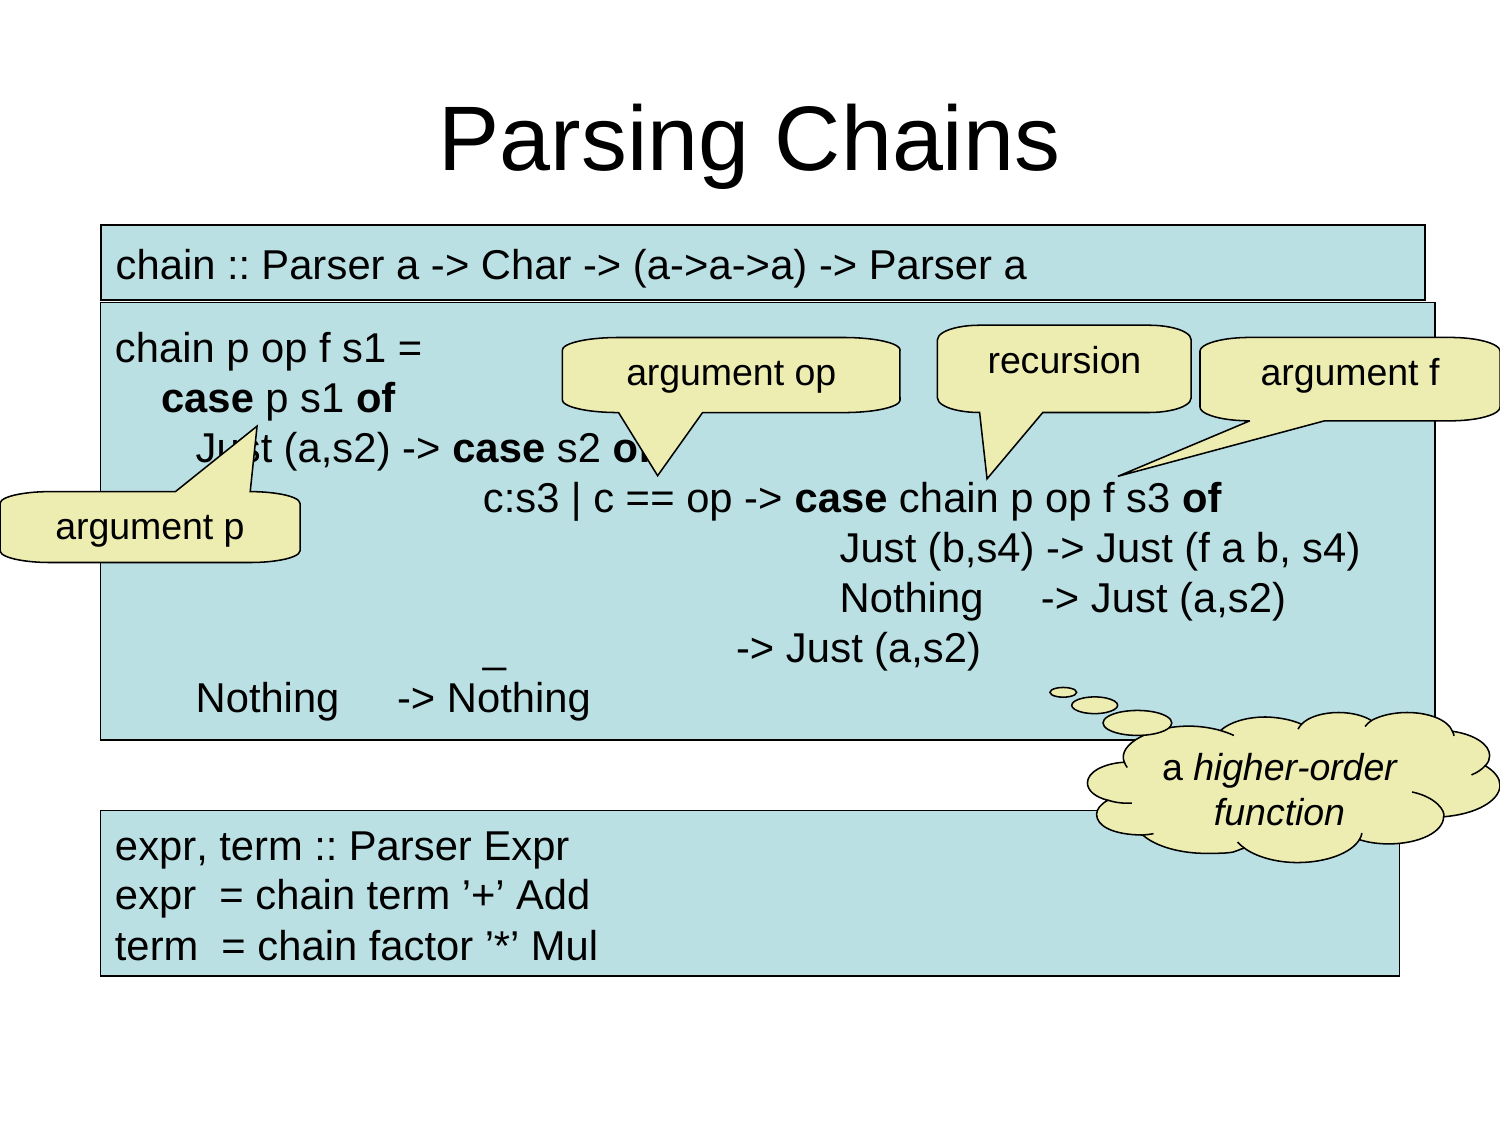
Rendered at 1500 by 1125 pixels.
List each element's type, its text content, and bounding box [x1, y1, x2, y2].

text_box a higher-order function [1071, 696, 1118, 714]
text_box argument p [0, 426, 301, 563]
text_box argument op [562, 337, 901, 476]
text_box recursion [937, 325, 1192, 479]
text_box chain :: Parser a -> Char -> (a->a->a) -> Parser a [100, 233, 1426, 300]
text_box expr, term :: Parser Expr expr = chain term ’+’ Add term = chain factor ’*’ Mul [100, 810, 1400, 977]
title Parsing Chains [75, 45, 1426, 233]
text_box chain p op f s1 = case p s1 of Just (a,s2) -> case s2 of c:s3 | c == op -> case chain p op f s3 of Just (b,s4) -> Just (f a b, s4) Nothing -> Just (a,s2) _ -> Just (a,s2) Nothing -> Nothing [100, 302, 1436, 740]
text_box a higher-order function [1087, 710, 1500, 863]
text_box argument f [1117, 337, 1500, 477]
